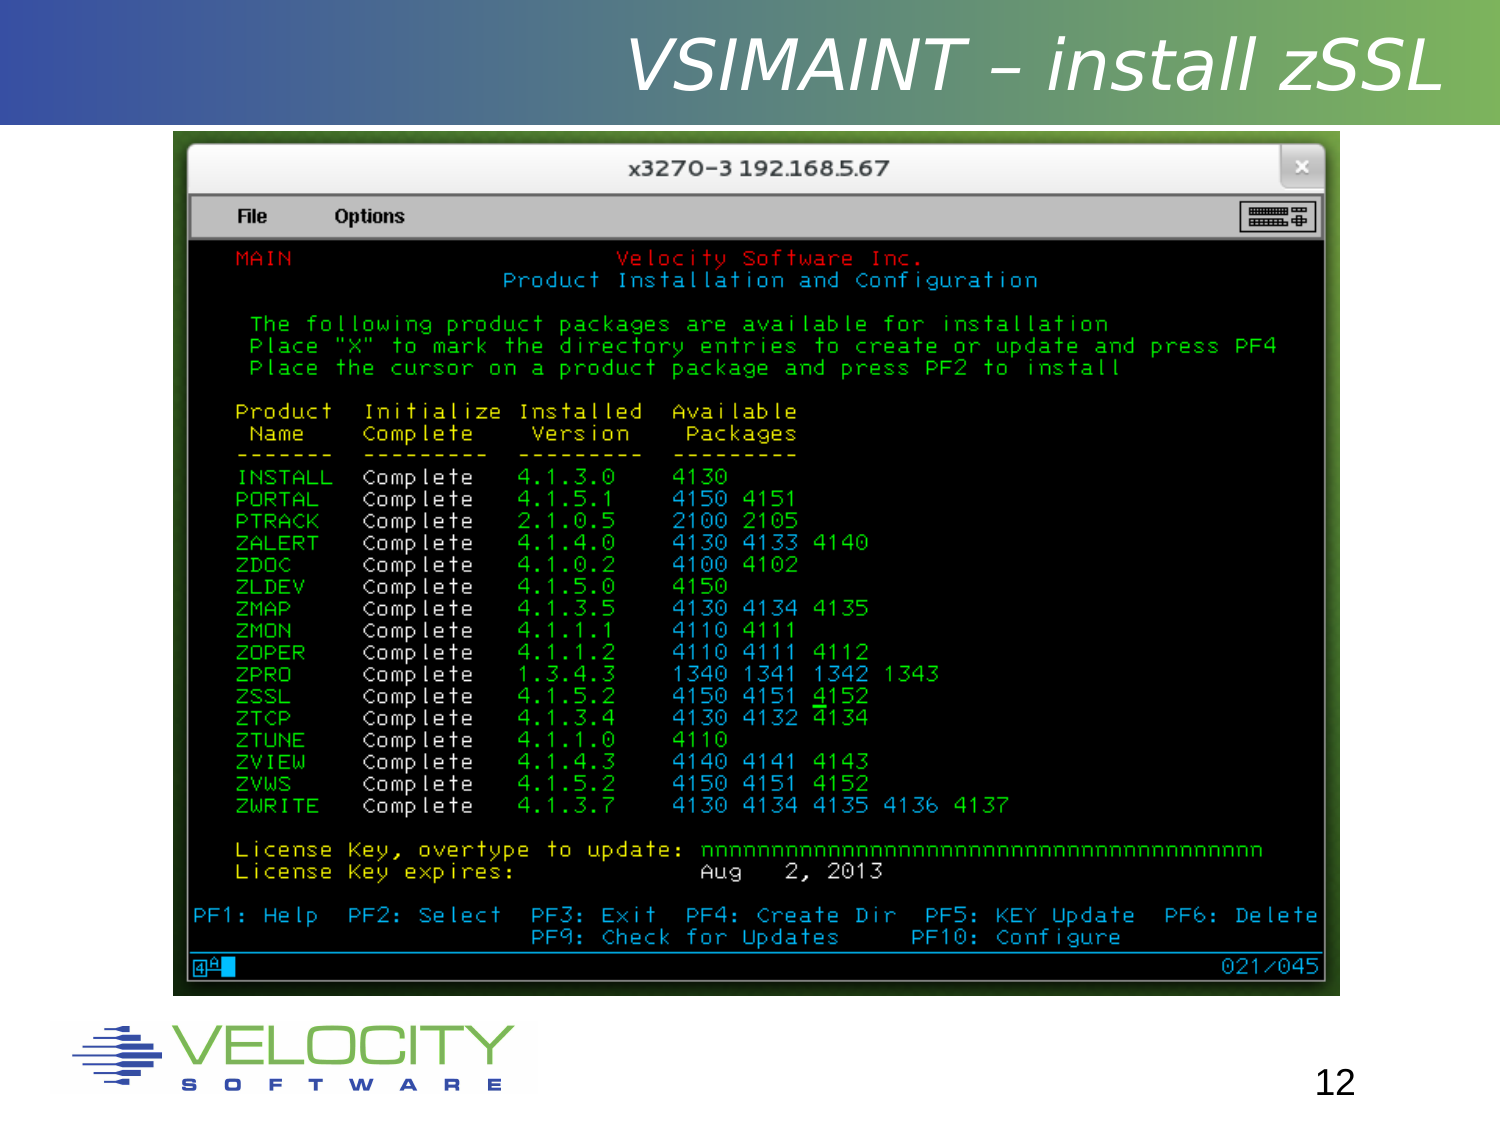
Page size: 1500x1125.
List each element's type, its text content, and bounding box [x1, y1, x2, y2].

picture [50, 1021, 538, 1094]
title VSIMAINT – install zSSL [62, 12, 1463, 113]
picture [173, 131, 1340, 997]
